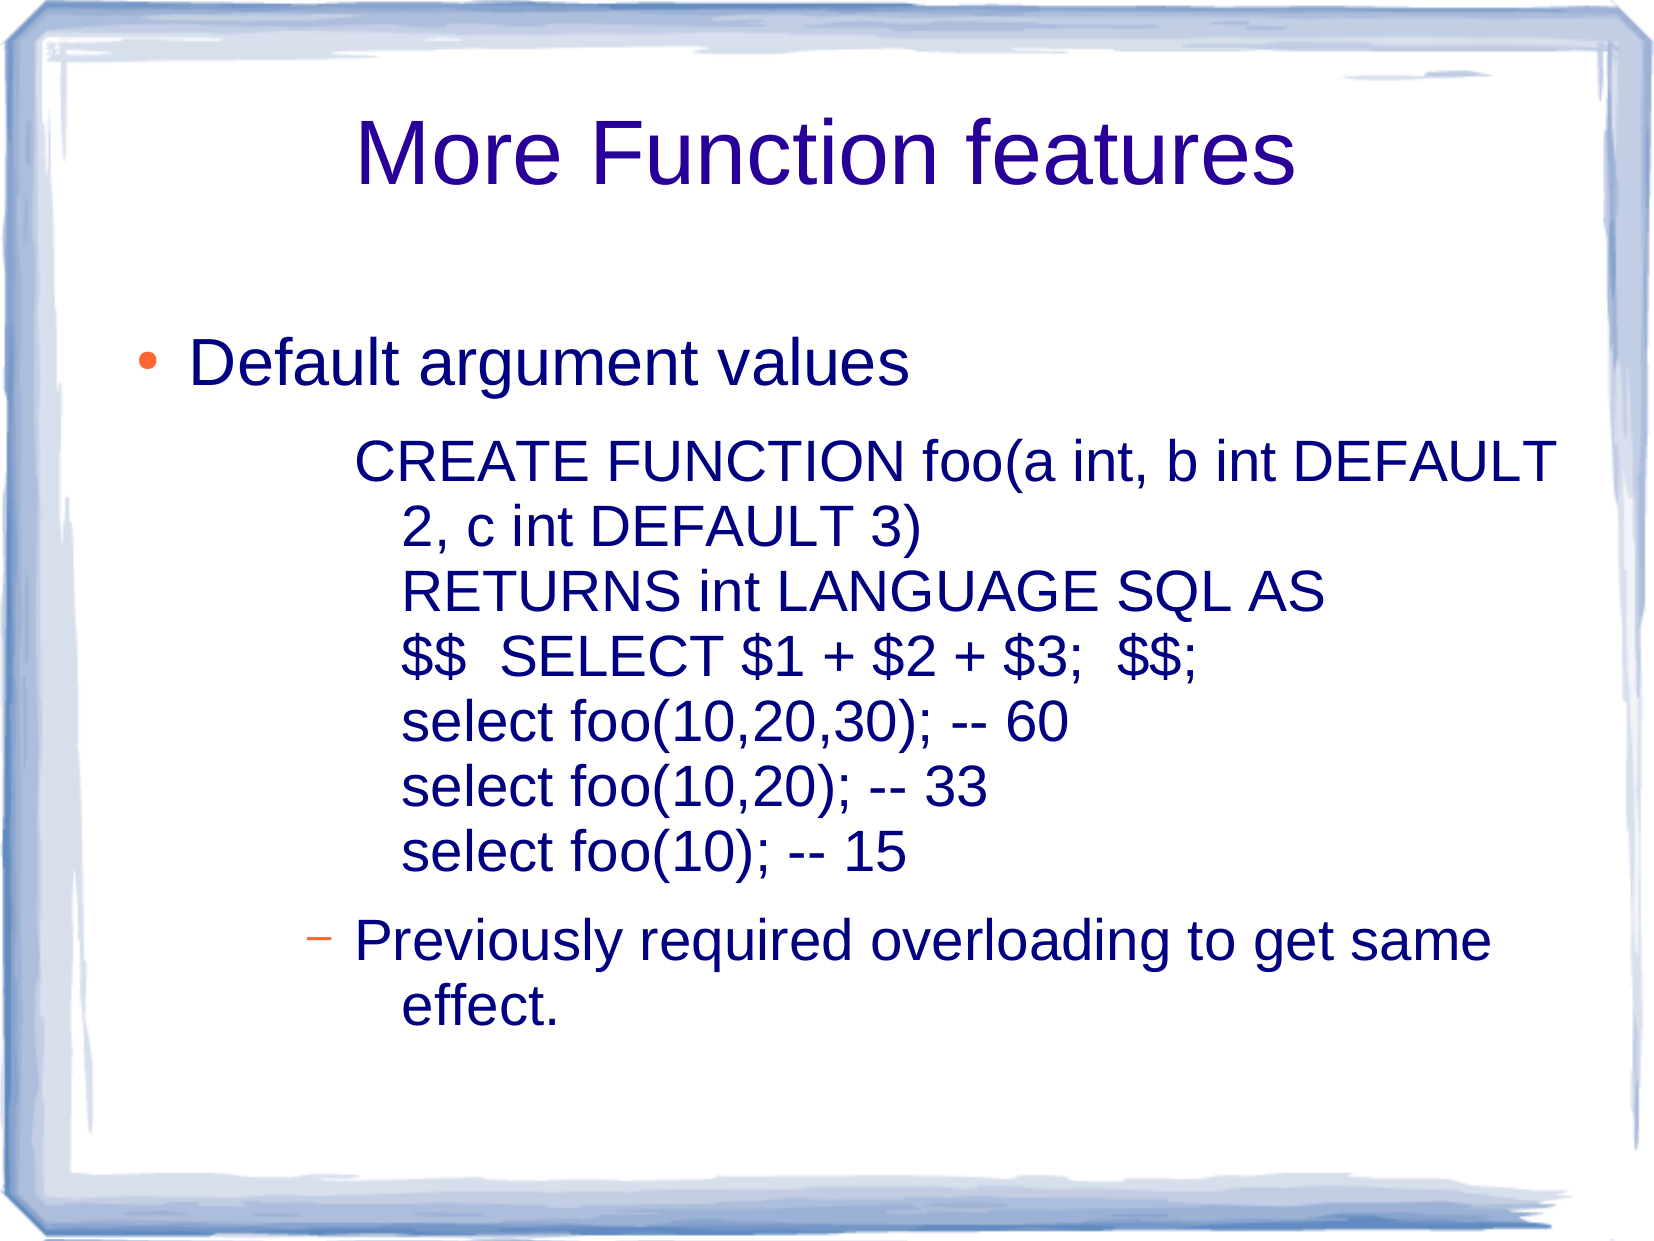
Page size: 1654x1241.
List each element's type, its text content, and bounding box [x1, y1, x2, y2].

list Default argument values CREATE FUNCTION foo(a int, b int DEFAULT 2, c int DEFAULT 3) RETURNS int LANGUAGE SQL AS $$ SELECT $1 + $2 + $3; $$; select foo(10,20,30); -- 60 select foo(10,20); -- 33 select foo(10); -- 15 Previously required overloading to get same effect. [118, 324, 1571, 1038]
picture [0, 0, 1654, 1241]
title More Function features [82, 56, 1571, 250]
